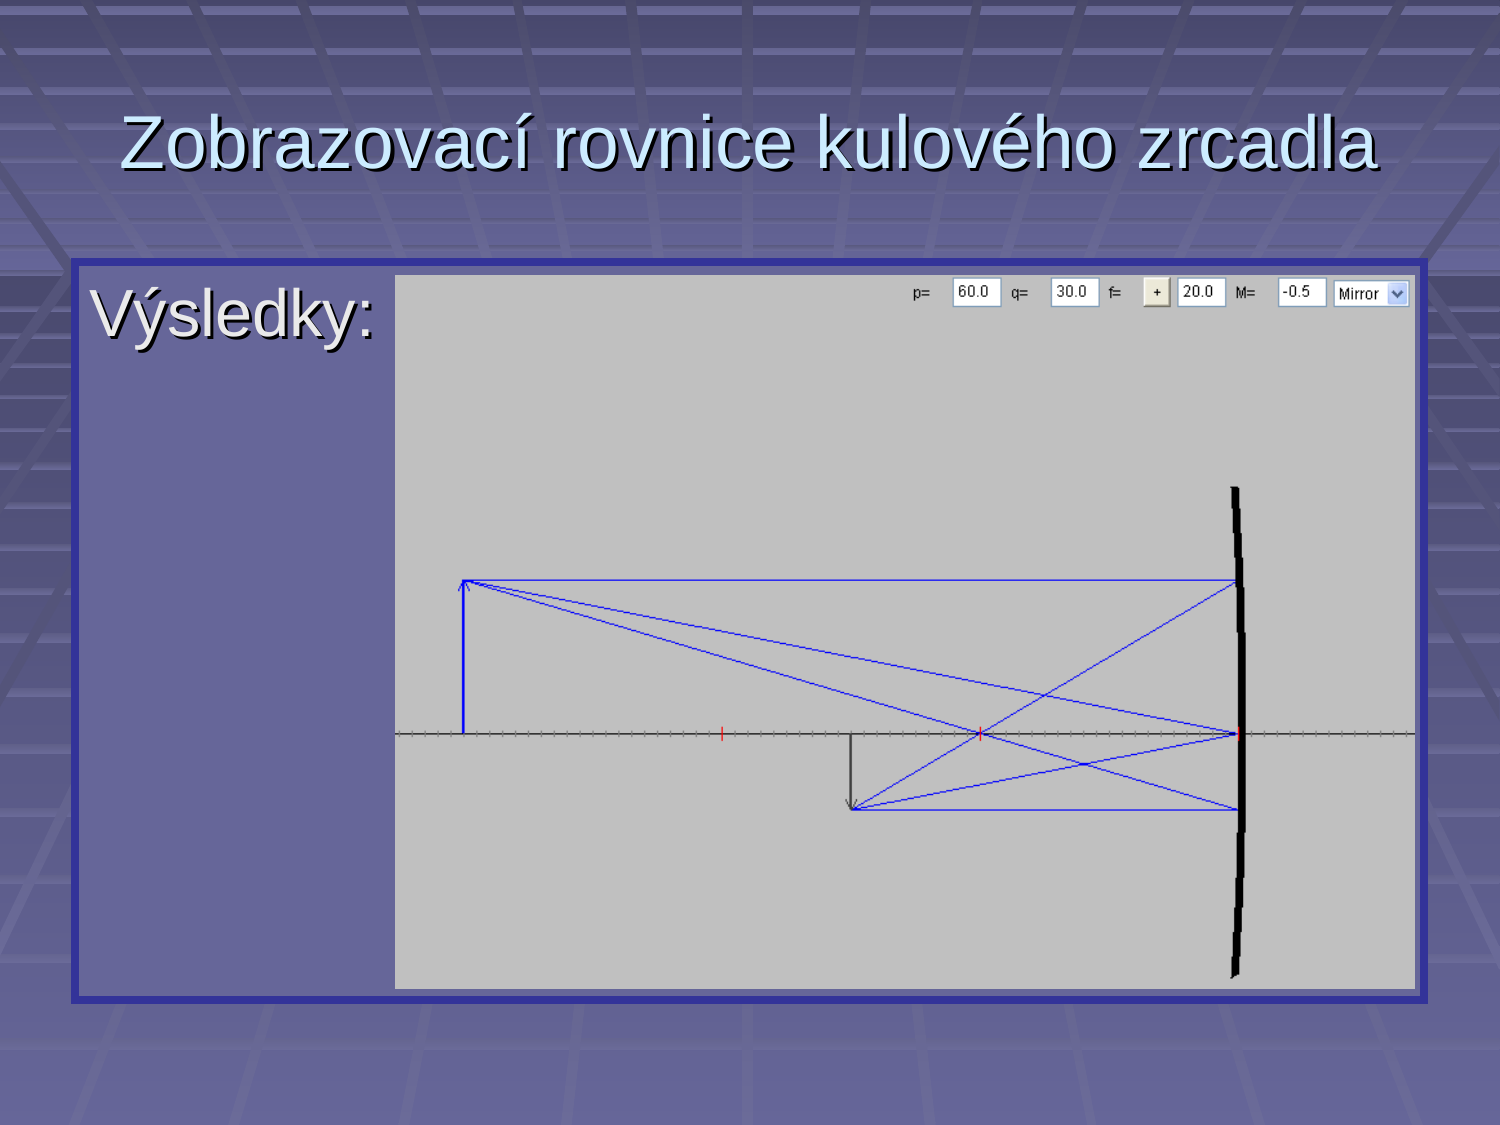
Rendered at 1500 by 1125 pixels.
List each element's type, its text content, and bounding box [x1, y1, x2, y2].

title Zobrazovací rovnice kulového zrcadla [74, 44, 1425, 233]
picture [395, 275, 1415, 989]
list Výsledky: [74, 262, 1425, 1001]
